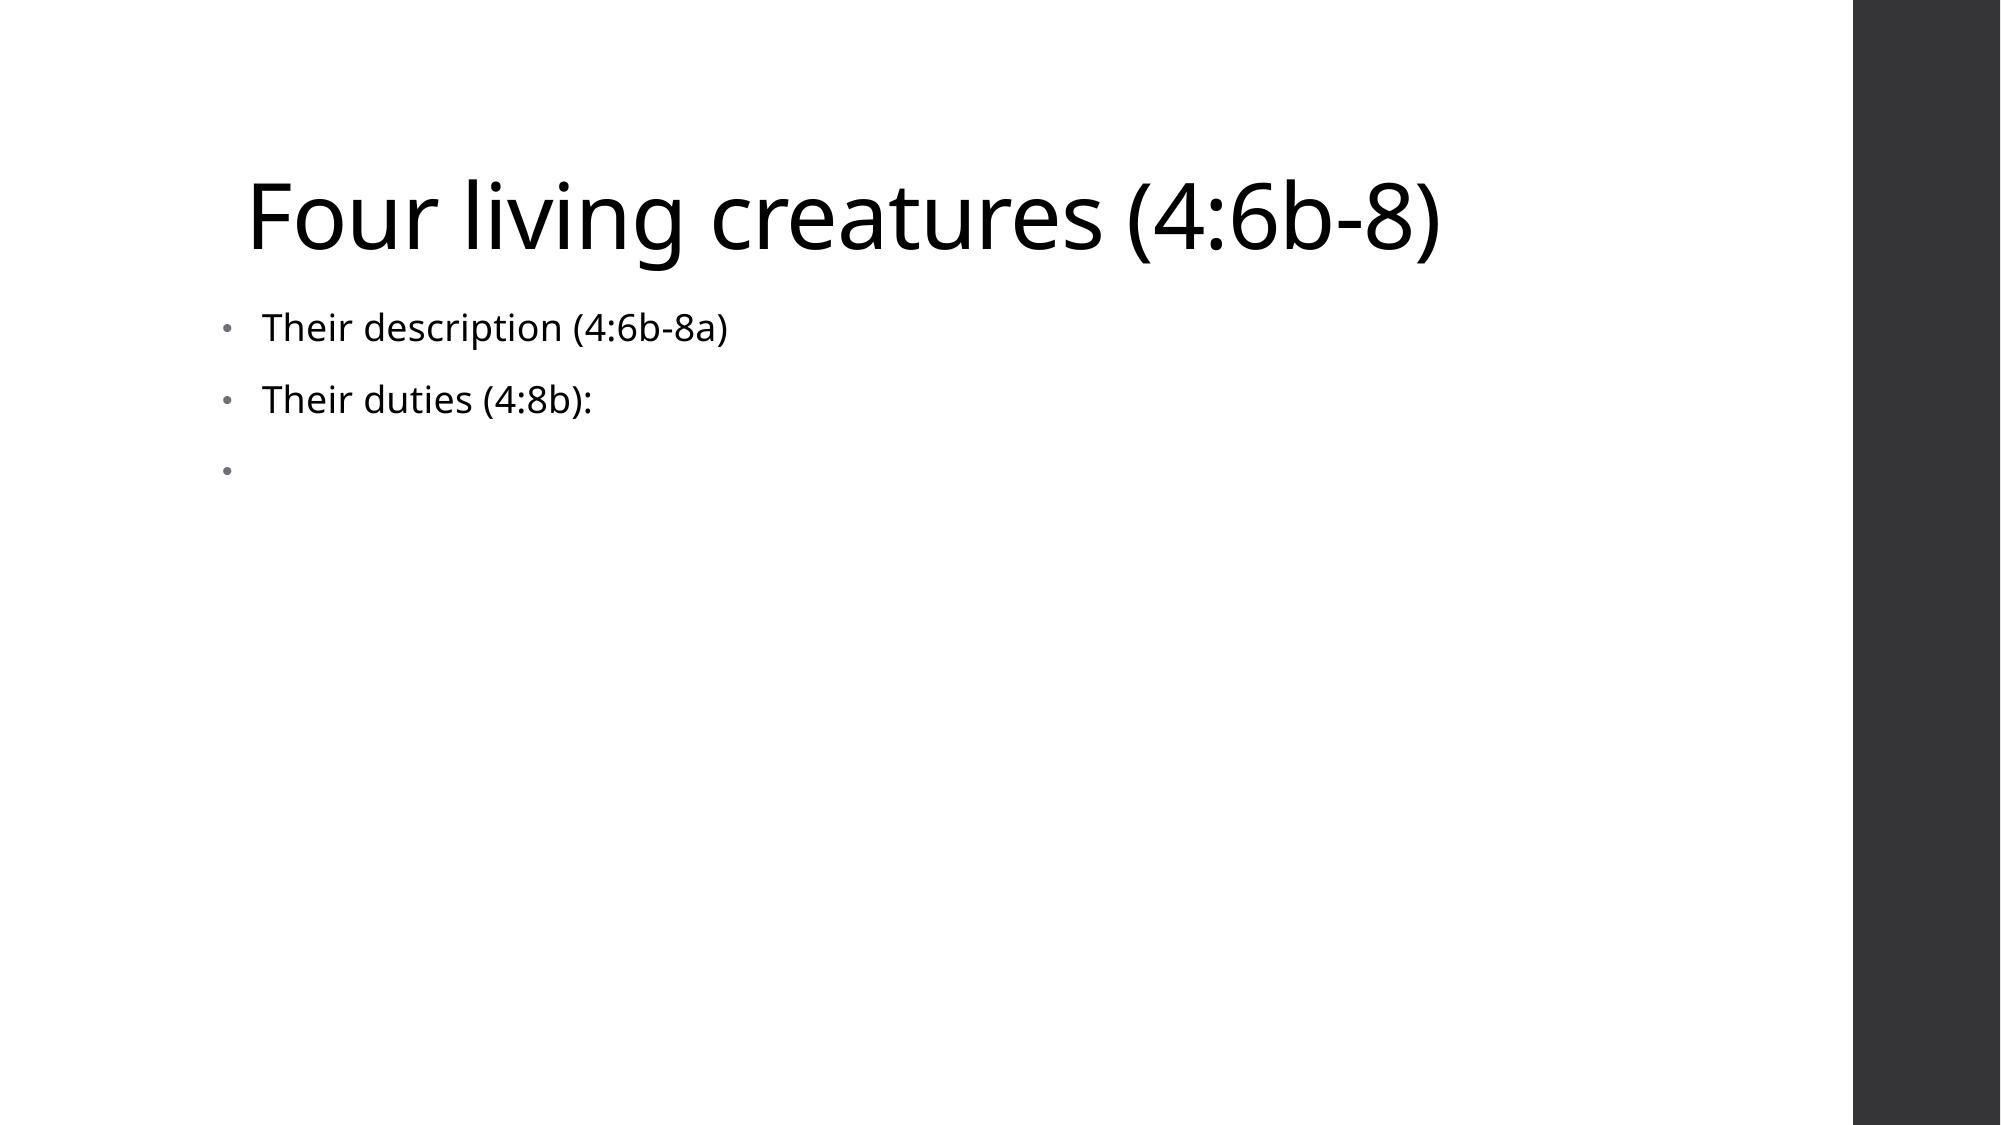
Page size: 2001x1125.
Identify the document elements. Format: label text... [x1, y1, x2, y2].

title Four living creatures (4:6b-8) [206, 60, 1797, 278]
list Their description (4:6b-8a) Their duties (4:8b): [206, 299, 1617, 1014]
